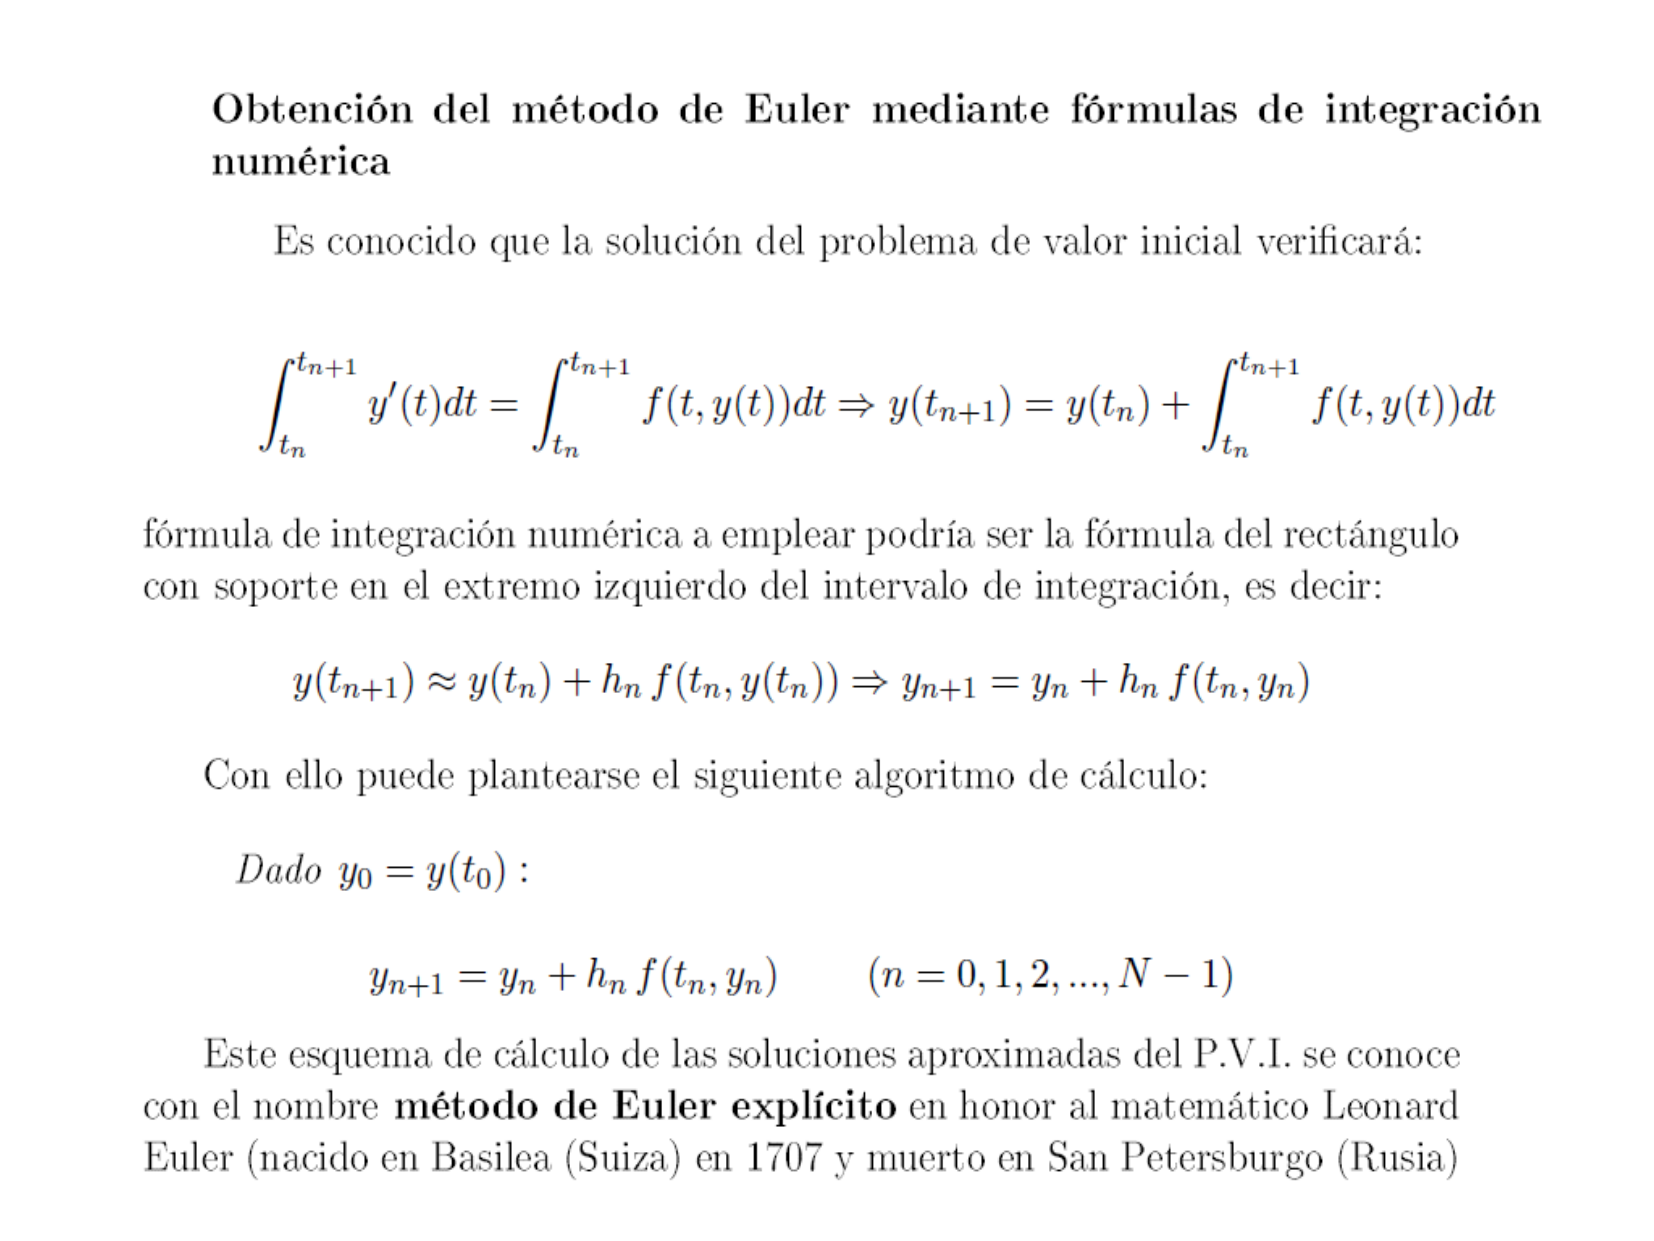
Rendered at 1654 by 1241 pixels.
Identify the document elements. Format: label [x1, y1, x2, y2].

picture [94, 59, 1607, 1182]
